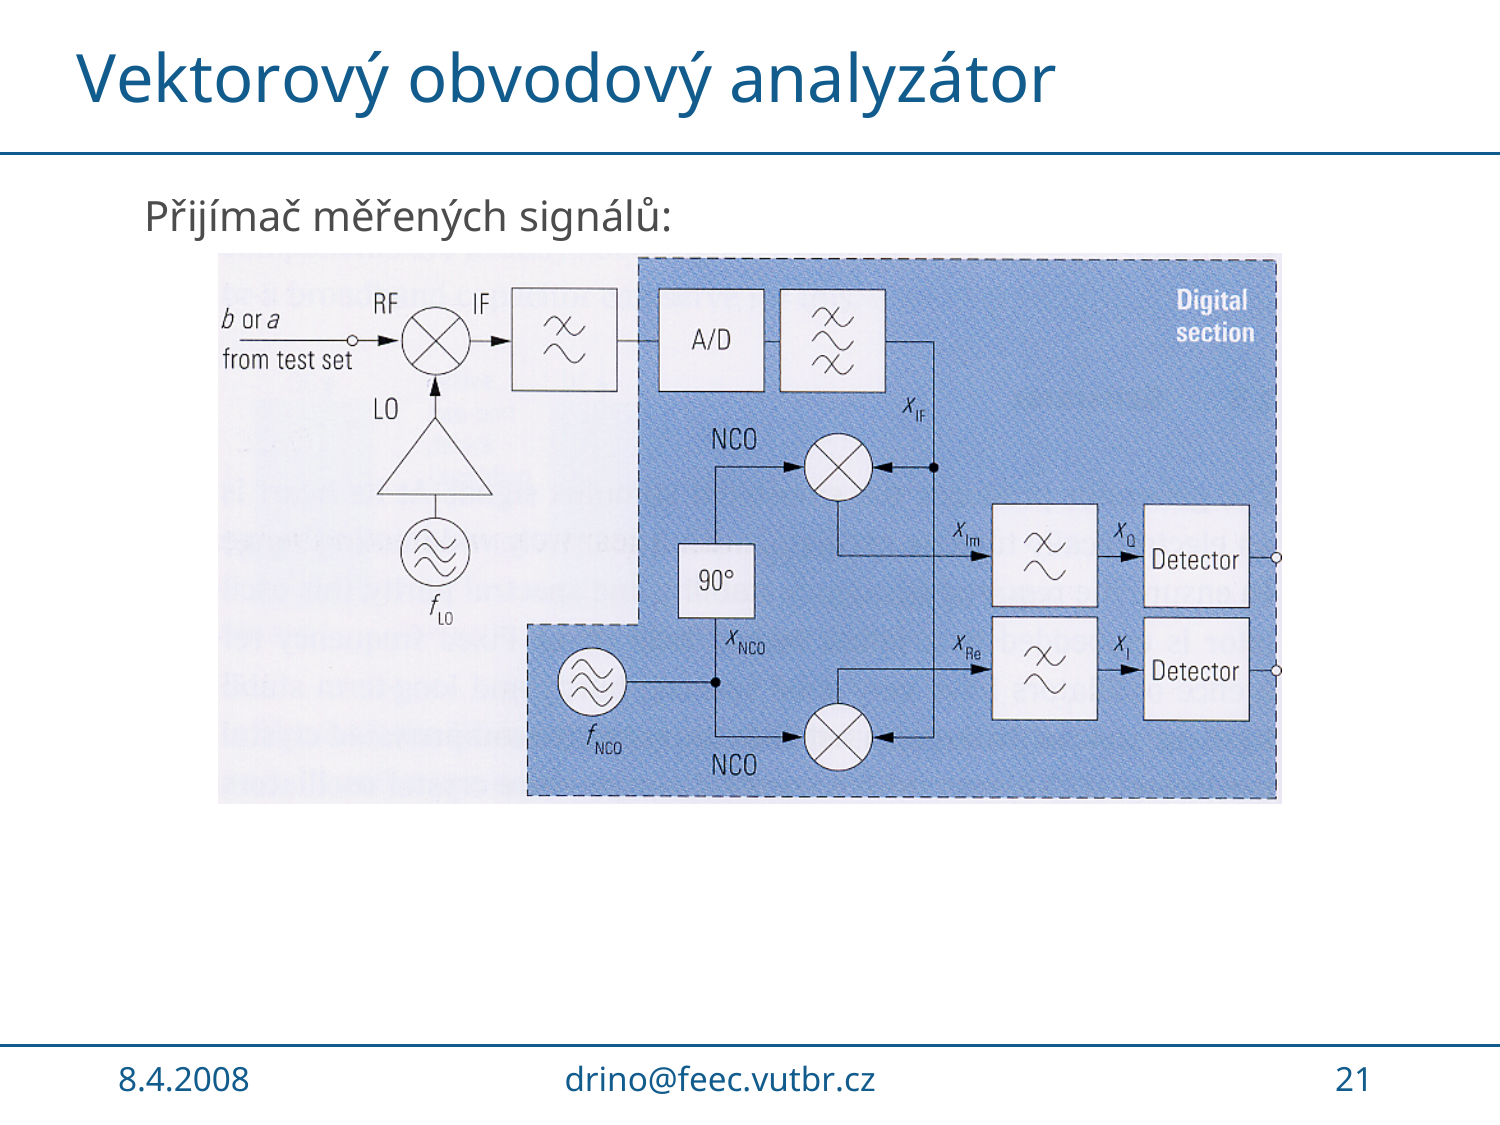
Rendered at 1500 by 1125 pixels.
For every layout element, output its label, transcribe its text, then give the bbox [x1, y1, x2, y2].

text_box 8.4.2008 [103, 1049, 432, 1125]
text_box <číslo> [1075, 1049, 1388, 1125]
title Vektorový obvodový analyzátor [0, 0, 1500, 152]
text_box drino@feec.vutbr.cz [454, 1049, 987, 1125]
picture [218, 253, 1282, 804]
text_box Přijímač měřených signálů: [59, 178, 1442, 252]
